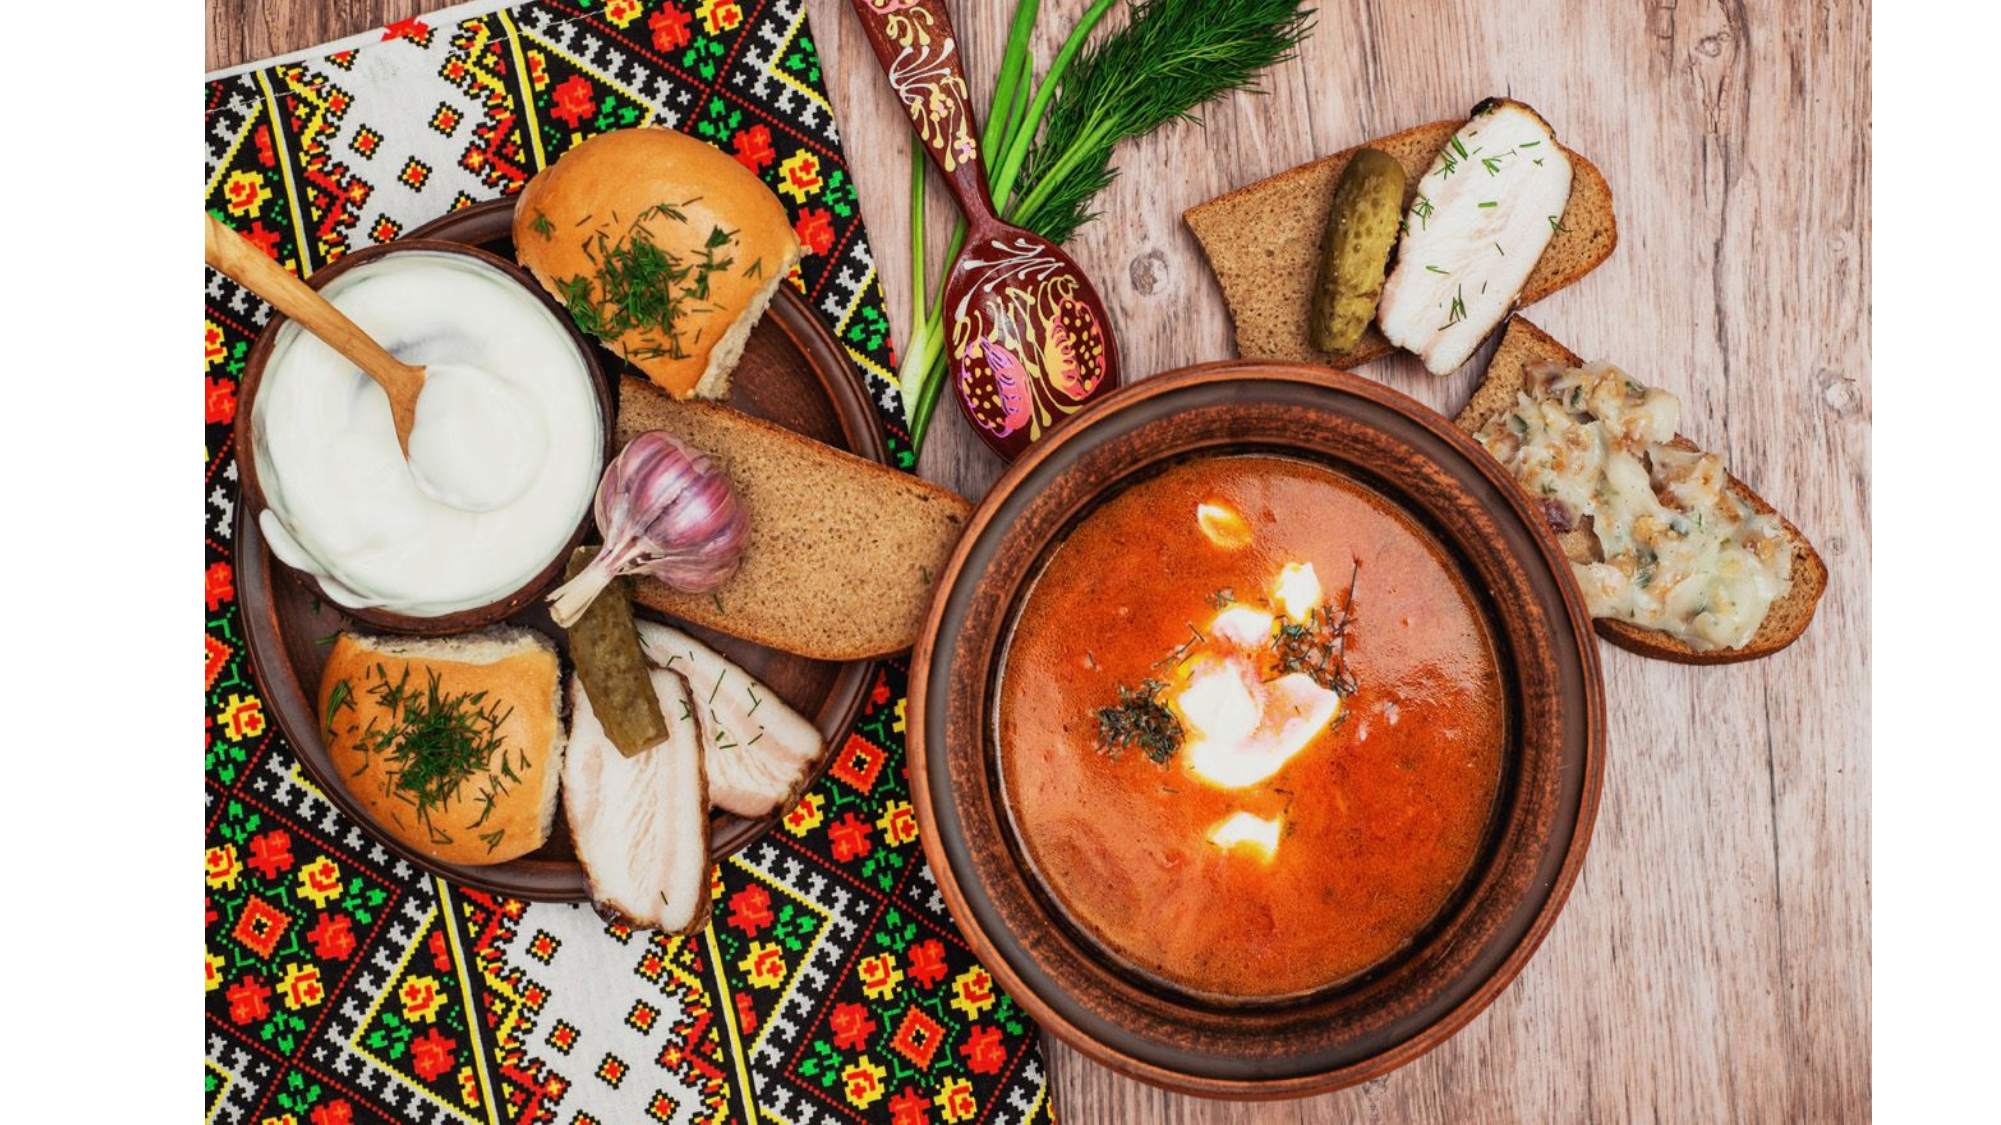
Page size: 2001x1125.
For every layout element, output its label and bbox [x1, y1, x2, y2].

picture [205, 0, 1872, 1125]
